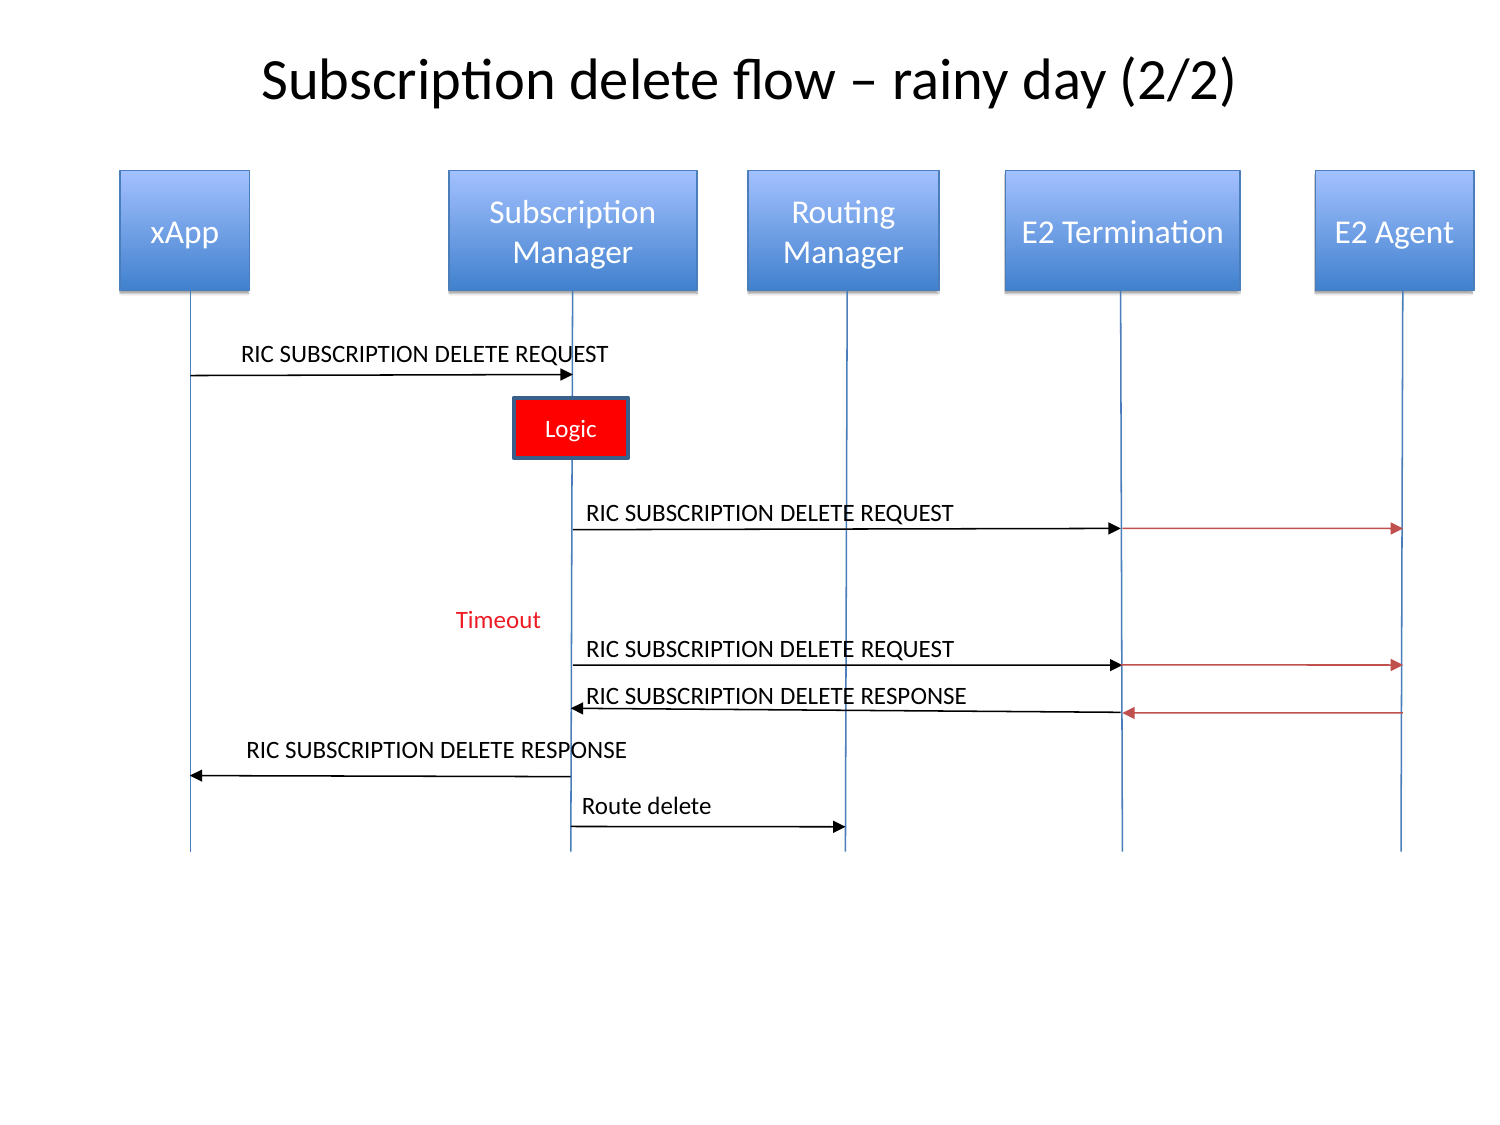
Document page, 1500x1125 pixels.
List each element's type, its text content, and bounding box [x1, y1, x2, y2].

text_box RIC SUBSCRIPTION DELETE REQUEST [226, 330, 571, 374]
text_box RIC SUBSCRIPTION DELETE REQUEST [571, 624, 1075, 670]
text_box E2 Agent [1315, 170, 1474, 291]
text_box RIC SUBSCRIPTION DELETE REQUEST [571, 488, 1075, 534]
text_box Routing Manager [748, 170, 940, 291]
text_box RIC SUBSCRIPTION DELETE RESPONSE [571, 671, 1087, 717]
text_box Logic [513, 397, 628, 459]
text_box RIC SUBSCRIPTION DELETE RESPONSE [231, 725, 643, 771]
text_box E2 Termination [1005, 170, 1241, 291]
text_box xApp [120, 170, 250, 291]
title Subscription delete flow – rainy day (2/2) [75, 32, 1425, 120]
text_box RIC SUBSCRIPTION DELETE REQUEST [574, 330, 625, 376]
text_box Route delete [567, 781, 774, 827]
text_box Subscription Manager [448, 170, 697, 291]
text_box Timeout [441, 595, 585, 641]
